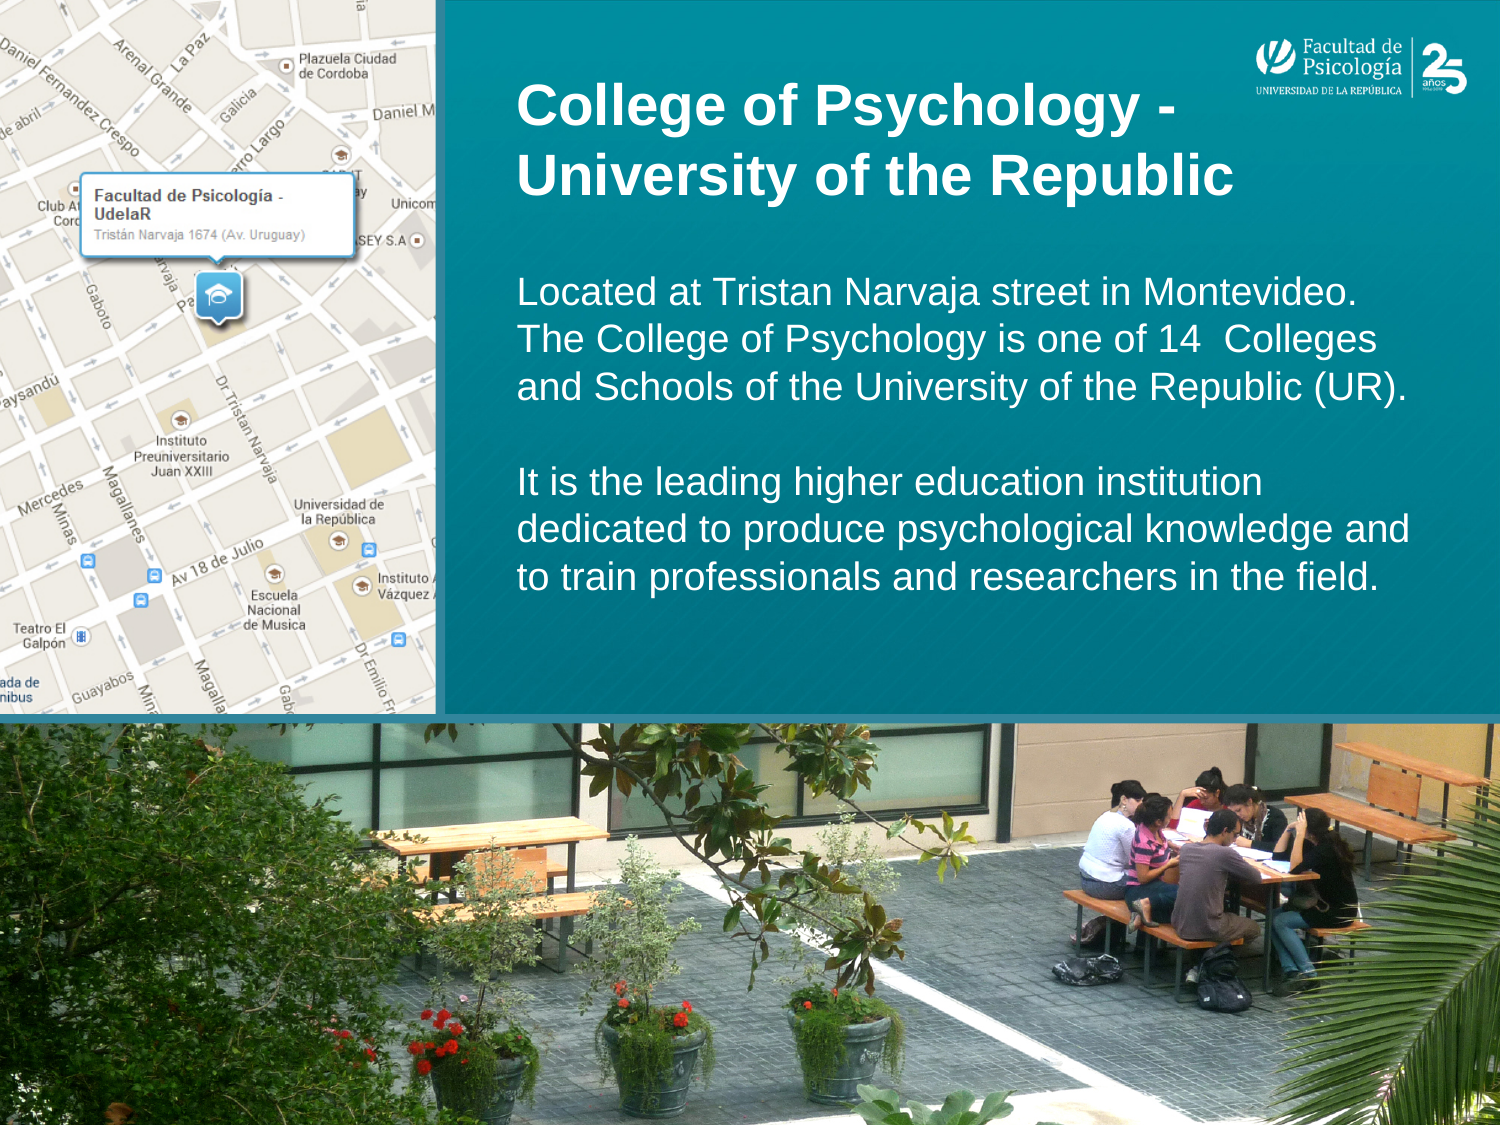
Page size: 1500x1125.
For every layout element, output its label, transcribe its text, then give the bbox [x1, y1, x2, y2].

picture [446, 0, 1500, 714]
picture [0, 0, 435, 714]
picture [0, 724, 1500, 1125]
text_box Located at Tristan Narvaja street in Montevideo. The College of Psychology is one of 14 Colleges and Schools of the University of the Republic (UR). It is the leading higher education institution dedicated to produce psychological knowledge and to train professionals and researchers in the field. [501, 258, 1453, 654]
title College of Psychology - University of the Republic [501, 59, 1367, 217]
